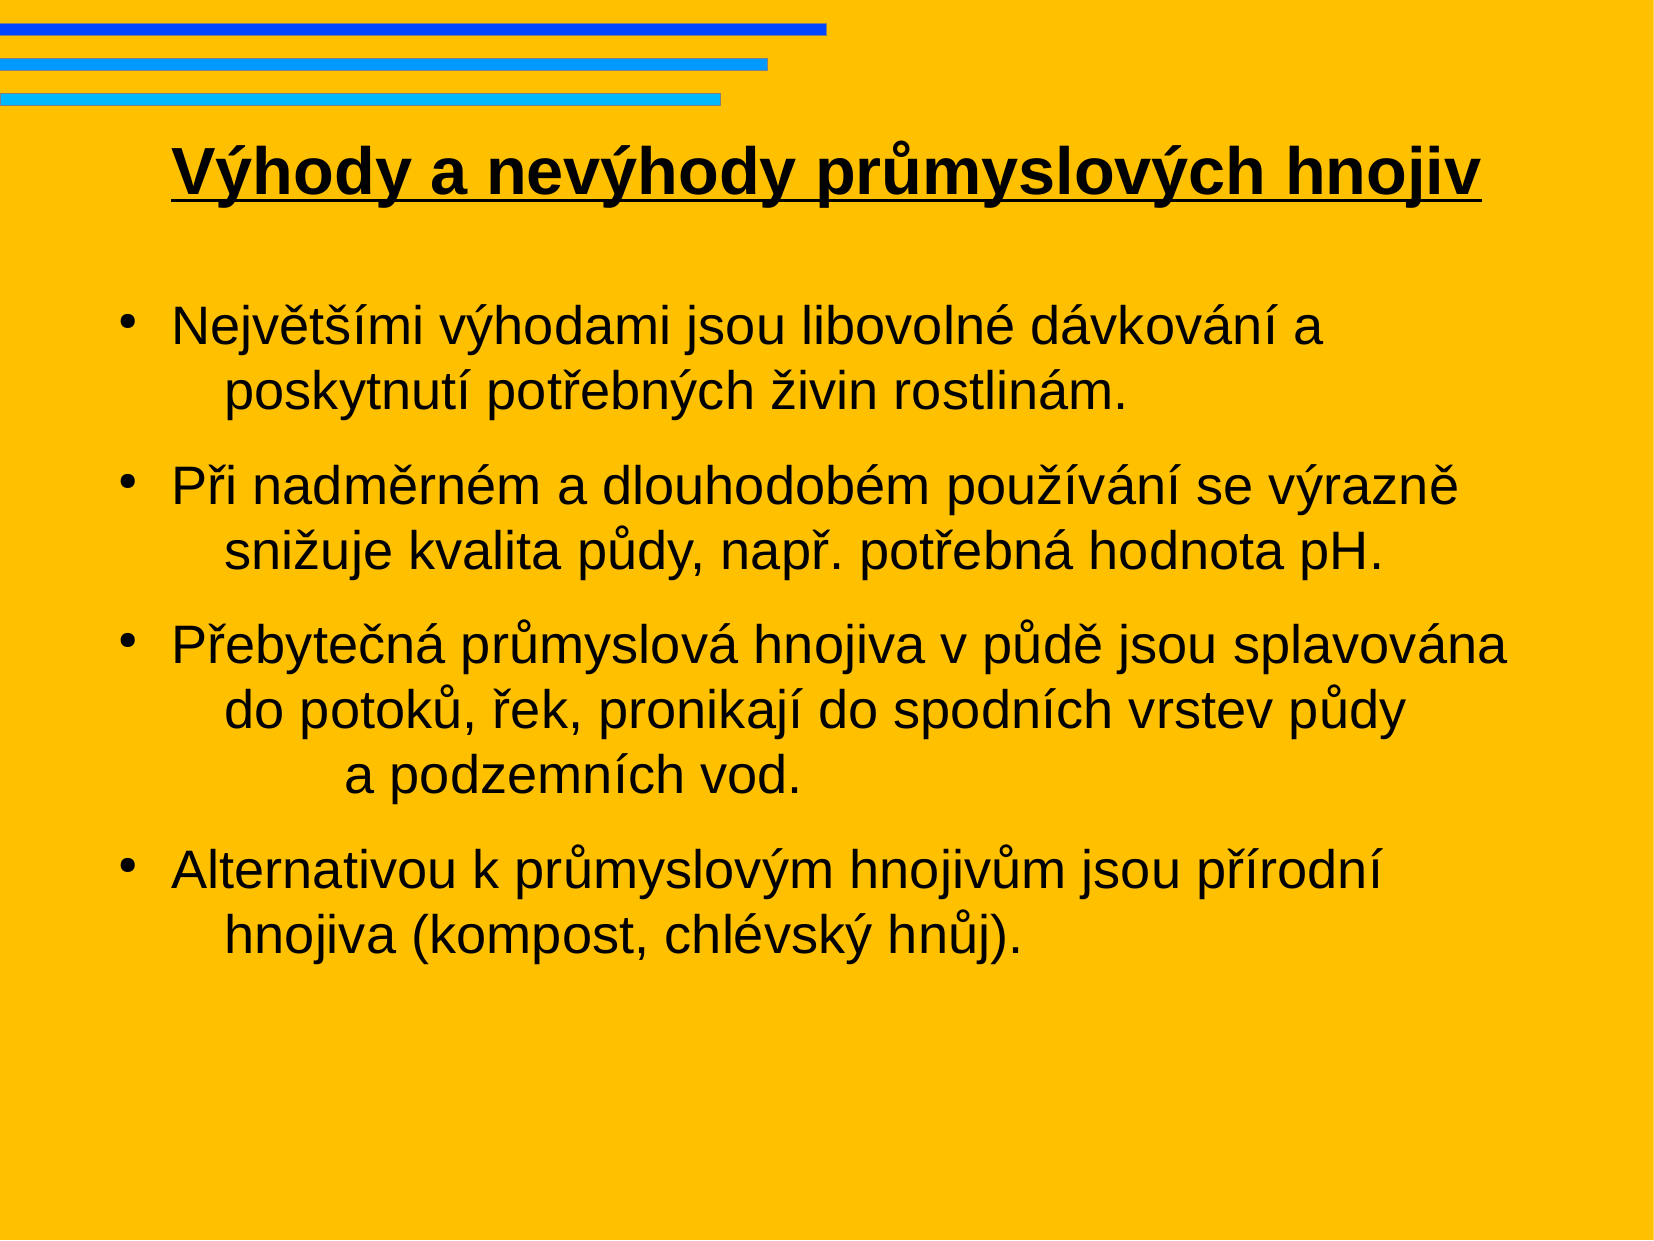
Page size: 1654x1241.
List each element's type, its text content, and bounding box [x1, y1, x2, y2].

text_box [0, 23, 827, 35]
title Výhody a nevýhody průmyslových hnojiv [82, 64, 1571, 272]
list Největšími výhodami jsou libovolné dávkování a poskytnutí potřebných živin rostlinám. Při nadměrném a dlouhodobém používání se výrazně snižuje kvalita půdy, např. potřebná hodnota pH. Přebytečná průmyslová hnojiva v půdě jsou splavována do potoků, řek, pronikají do spodních vrstev půdy a podzemních vod. Alternativou k průmyslovým hnojivům jsou přírodní hnojiva (kompost, chlévský hnůj). [82, 290, 1571, 1109]
text_box [0, 94, 720, 106]
text_box [0, 59, 767, 71]
